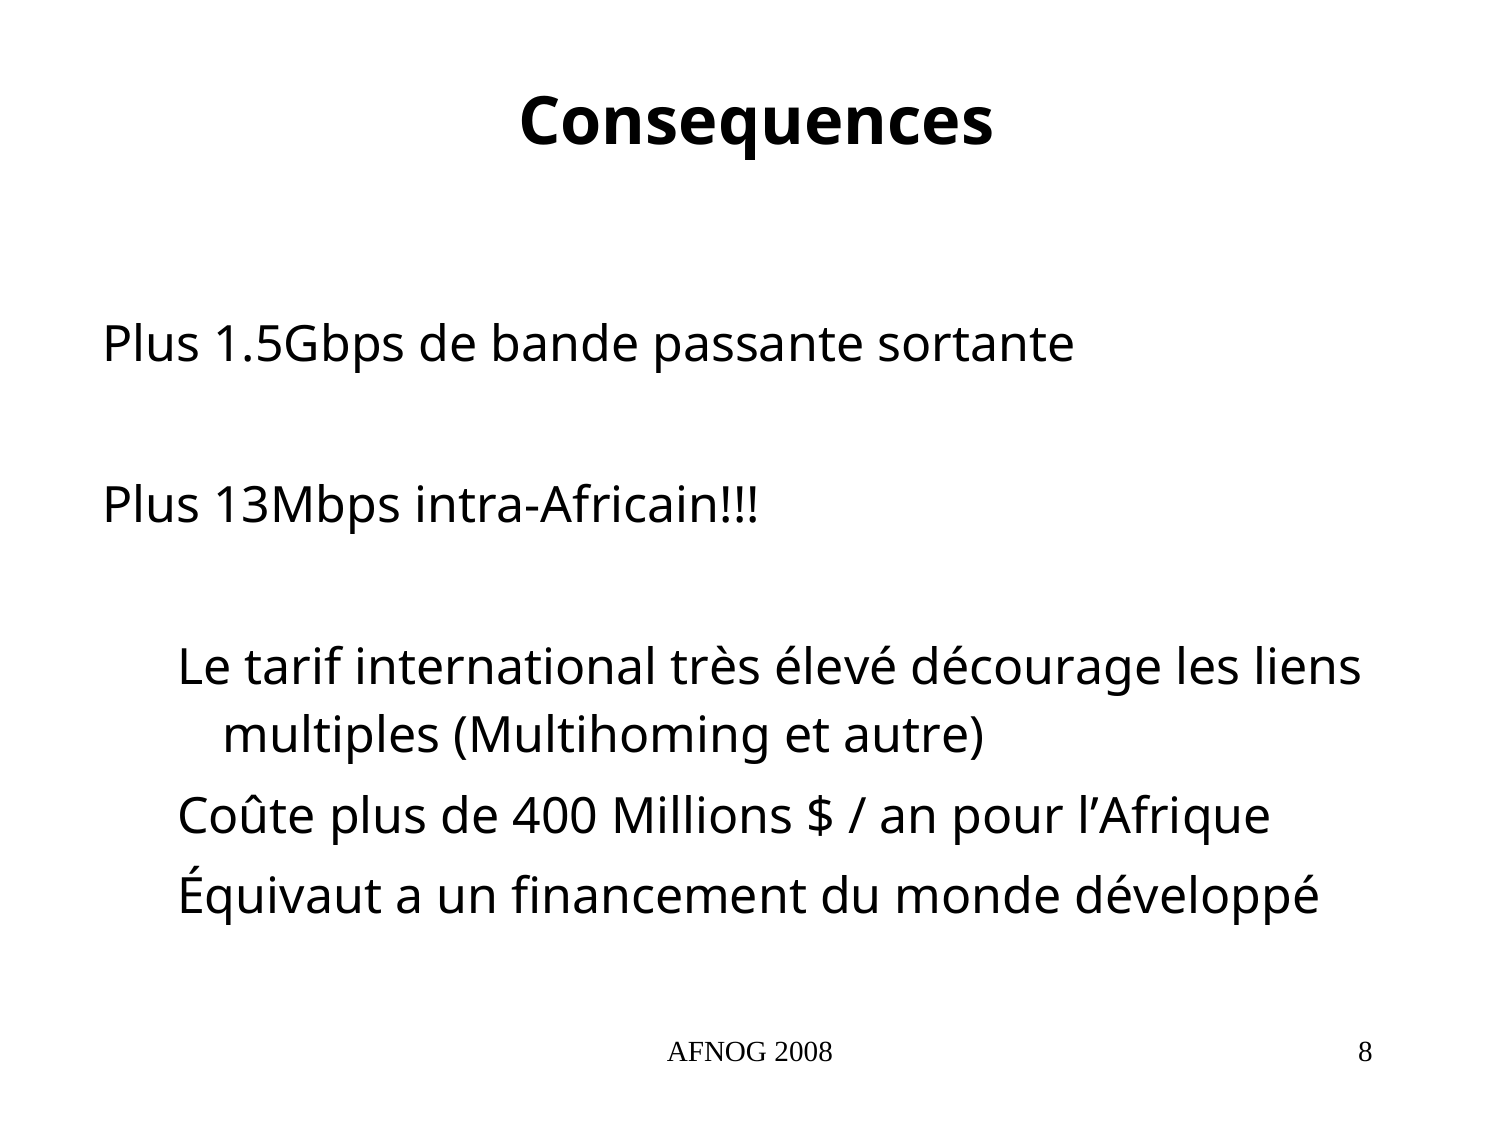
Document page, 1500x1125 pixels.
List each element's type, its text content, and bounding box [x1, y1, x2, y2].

text_box <number> [1074, 1051, 1388, 1101]
text_box AFNOG 2008 [512, 1051, 988, 1101]
title Consequences [87, 74, 1426, 263]
list Plus 1.5Gbps de bande passante sortante Plus 13Mbps intra-Africain!!! Le tarif international très élevé décourage les liens multiples (Multihoming et autre) Coûte plus de 400 Millions $ / an pour l’Afrique Équivaut a un financement du monde développé [87, 299, 1426, 1051]
